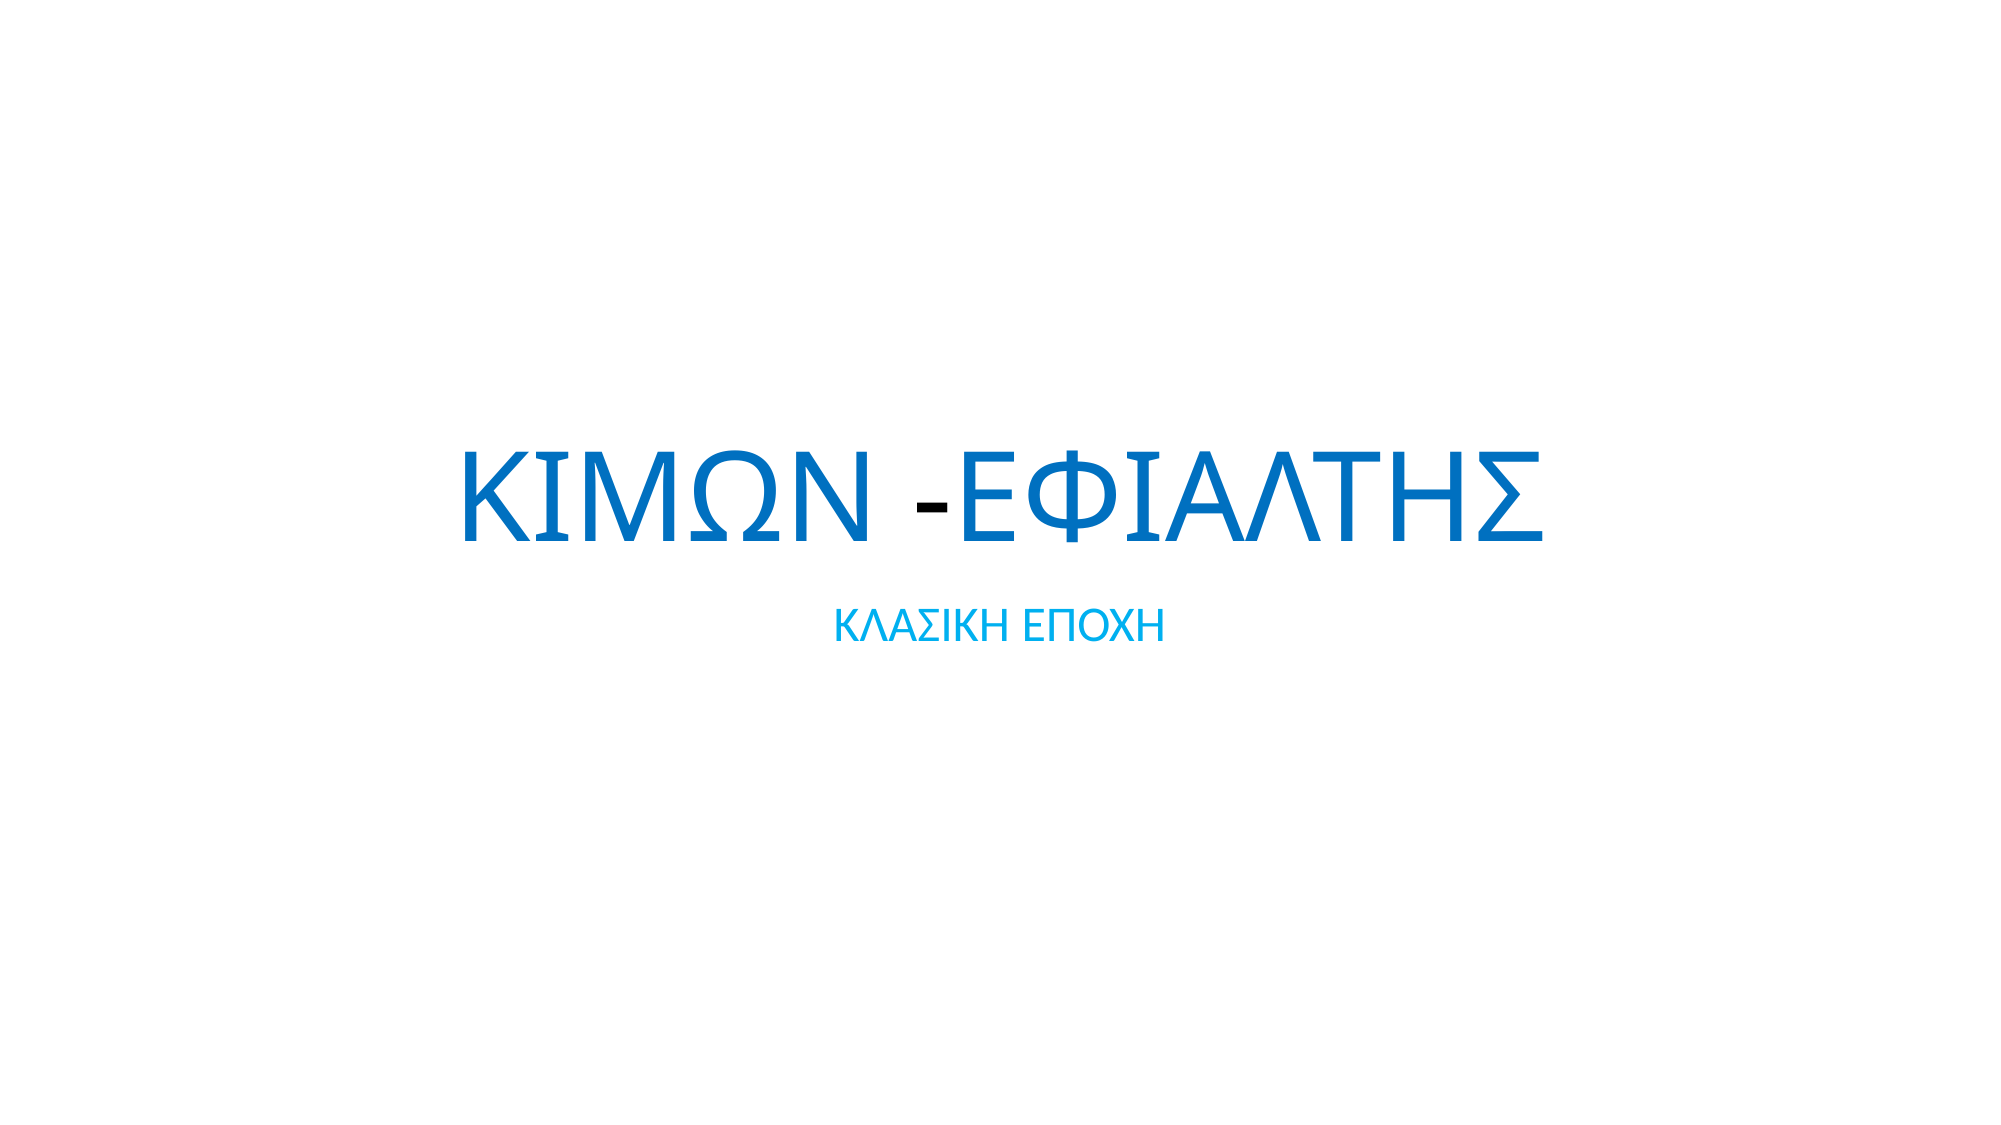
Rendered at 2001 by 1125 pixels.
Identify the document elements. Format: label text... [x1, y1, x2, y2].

title ΚΙΜΩΝ -ΕΦΙΑΛΤΗΣ [249, 184, 1750, 576]
subtitle ΚΛΑΣΙΚΗ ΕΠΟΧΗ [249, 590, 1750, 863]
